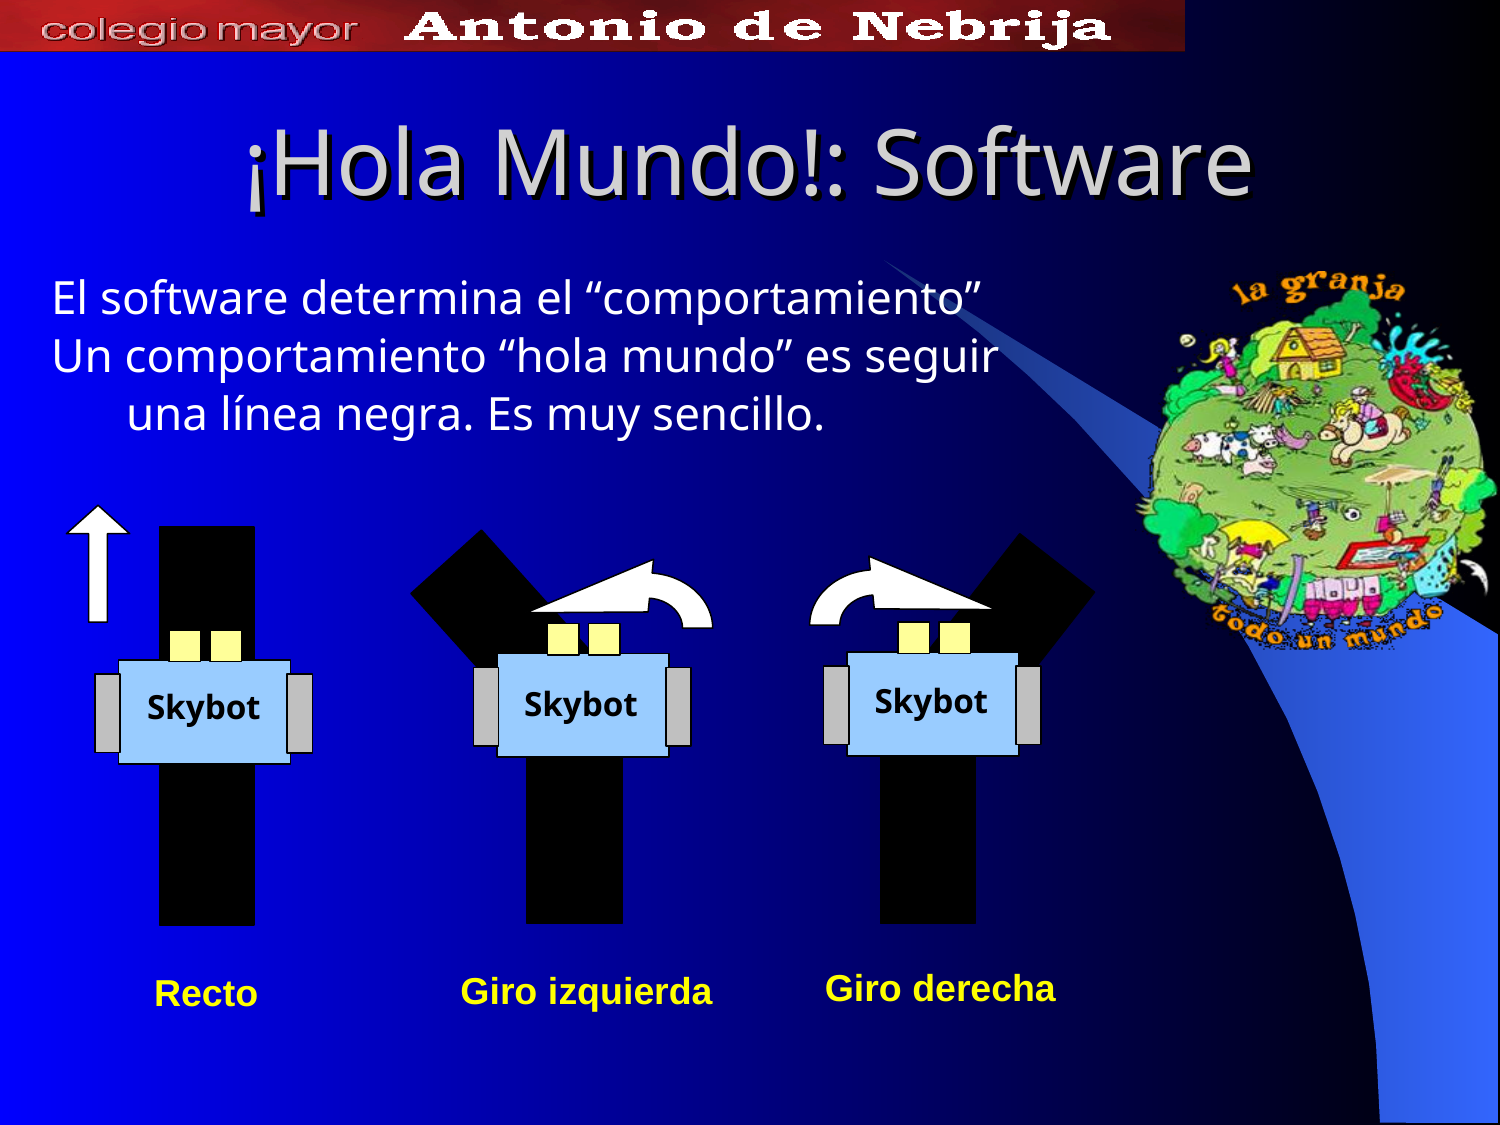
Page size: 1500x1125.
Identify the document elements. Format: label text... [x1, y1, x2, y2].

text_box Skybot [128, 678, 280, 736]
text_box Recto [139, 967, 300, 1022]
text_box [410, 530, 713, 924]
text_box Giro derecha [810, 963, 1093, 1017]
text_box Skybot [855, 672, 1008, 730]
text_box [66, 505, 130, 623]
picture [1135, 271, 1500, 655]
title ¡Hola Mundo!: Software [0, 97, 1500, 223]
text_box Giro izquierda [445, 966, 755, 1021]
text_box El software determina el “comportamiento” Un comportamiento “hola mundo” es seguir una línea negra. Es muy sencillo. [36, 260, 1083, 450]
text_box [809, 533, 1095, 924]
picture [0, 0, 1185, 52]
text_box [94, 527, 313, 925]
text_box Skybot [505, 675, 657, 733]
